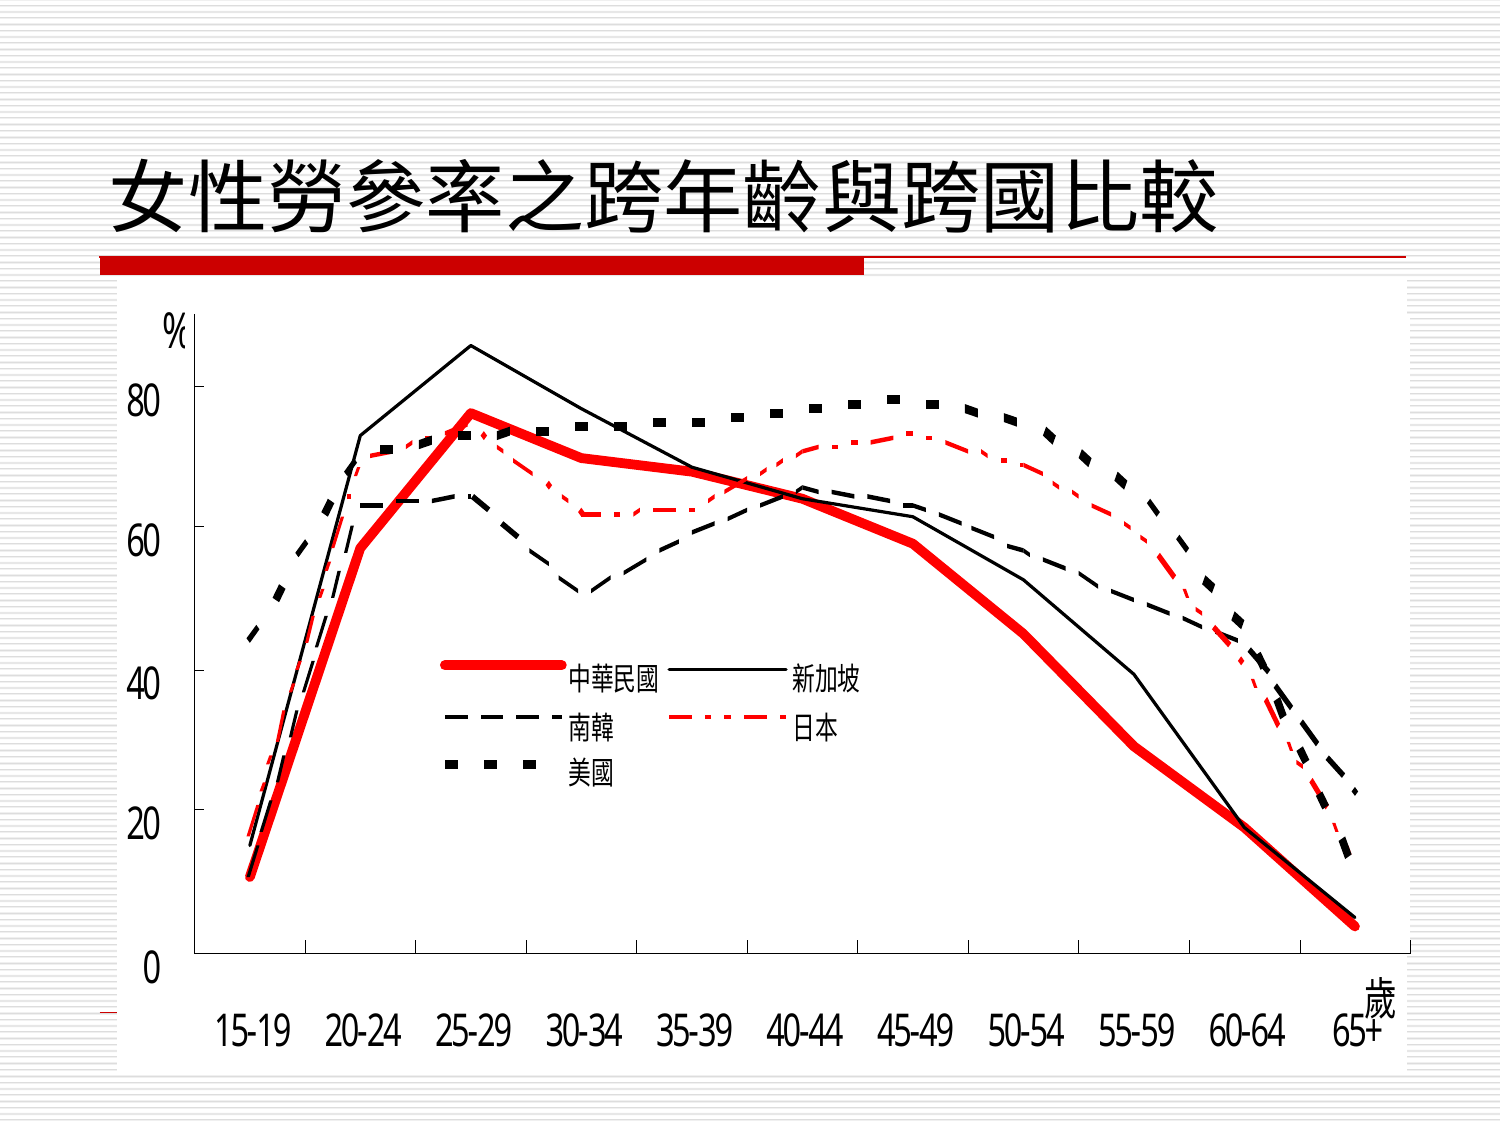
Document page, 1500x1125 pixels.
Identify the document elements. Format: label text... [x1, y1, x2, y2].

title 女性勞參率之跨年齡與跨國比較 [94, 50, 1407, 250]
picture [0, 0, 1500, 1125]
